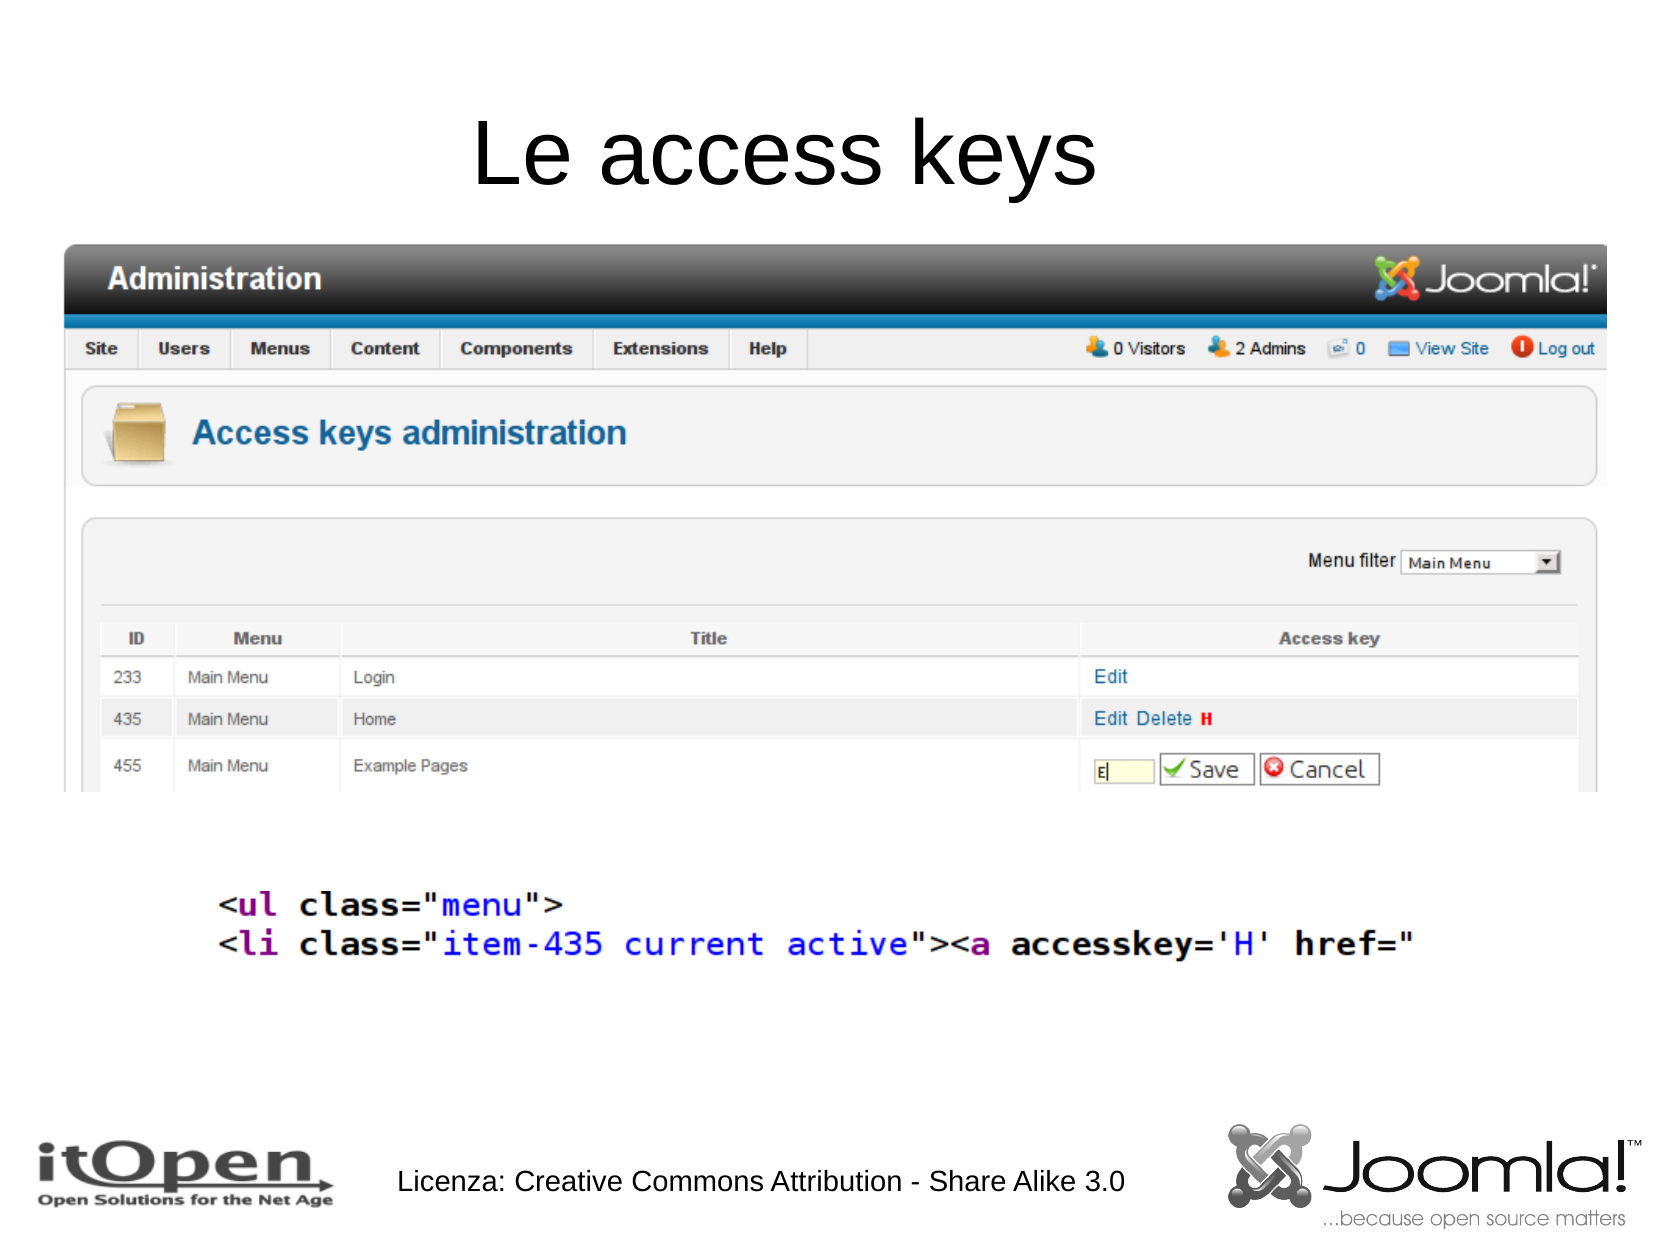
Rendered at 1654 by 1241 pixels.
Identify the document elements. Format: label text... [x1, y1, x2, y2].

picture [55, 240, 1607, 792]
picture [212, 891, 1416, 967]
title Le access keys [41, 49, 1530, 257]
